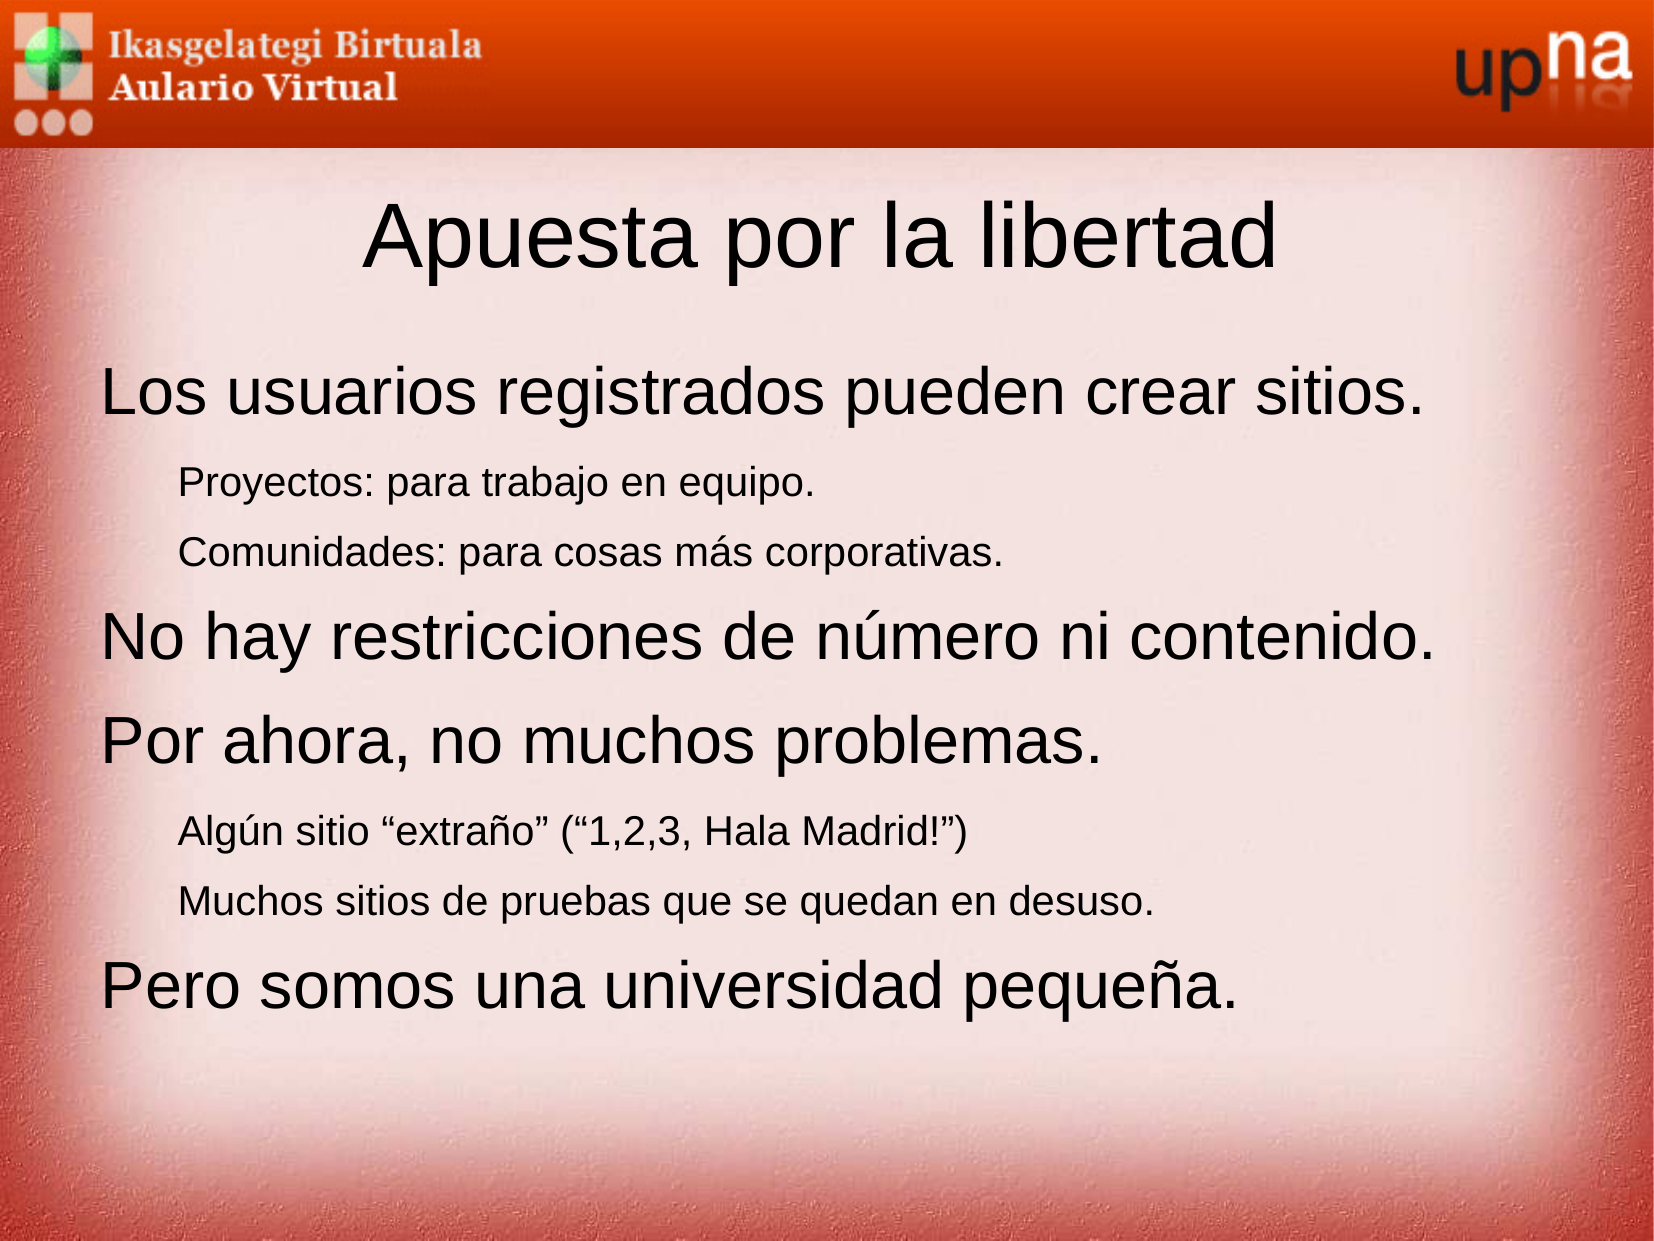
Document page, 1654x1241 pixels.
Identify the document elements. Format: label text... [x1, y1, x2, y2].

title Apuesta por la libertad [77, 147, 1565, 325]
picture [0, 0, 1654, 1241]
list Los usuarios registrados pueden crear sitios. Proyectos: para trabajo en equipo. Comunidades: para cosas más corporativas. No hay restricciones de número ni contenido. Por ahora, no muchos problemas. Algún sitio “extraño” (“1,2,3, Hala Madrid!”) Muchos sitios de pruebas que se quedan en desuso. Pero somos una universidad pequeña. [83, 354, 1572, 1095]
